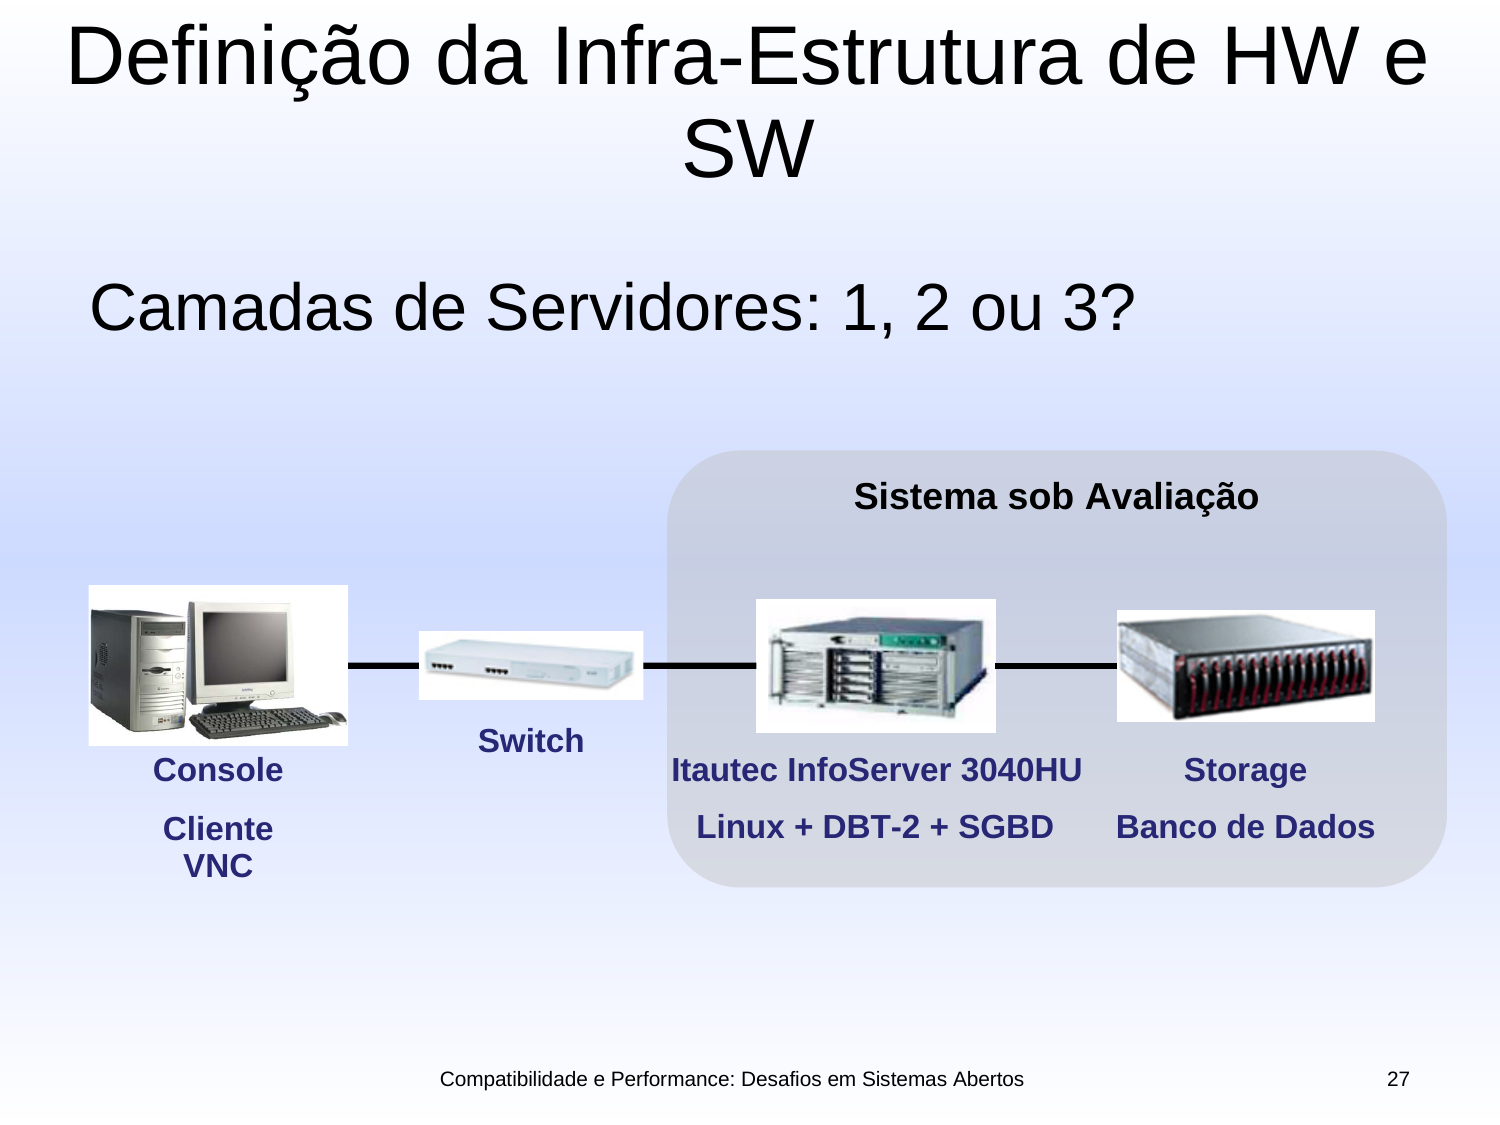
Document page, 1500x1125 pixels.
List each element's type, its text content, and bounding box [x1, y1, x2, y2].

list Camadas de Servidores: 1, 2 ou 3? [75, 262, 1426, 1006]
text_box Switch [458, 711, 605, 771]
text_box Console [93, 746, 344, 800]
picture [88, 585, 349, 746]
text_box Sistema sob Avaliação [838, 467, 1275, 526]
text_box Cliente VNC [104, 797, 332, 897]
text_box [667, 450, 1447, 888]
picture [1117, 610, 1375, 722]
text_box Linux + DBT-2 + SGBD [676, 797, 1075, 856]
text_box Banco de Dados [1094, 797, 1398, 856]
text_box Itautec InfoServer 3040HU [651, 741, 1104, 800]
title Definição da Infra-Estrutura de HW e SW [15, 0, 1482, 211]
picture [756, 599, 996, 733]
text_box Storage [1164, 741, 1328, 797]
picture [418, 631, 644, 700]
